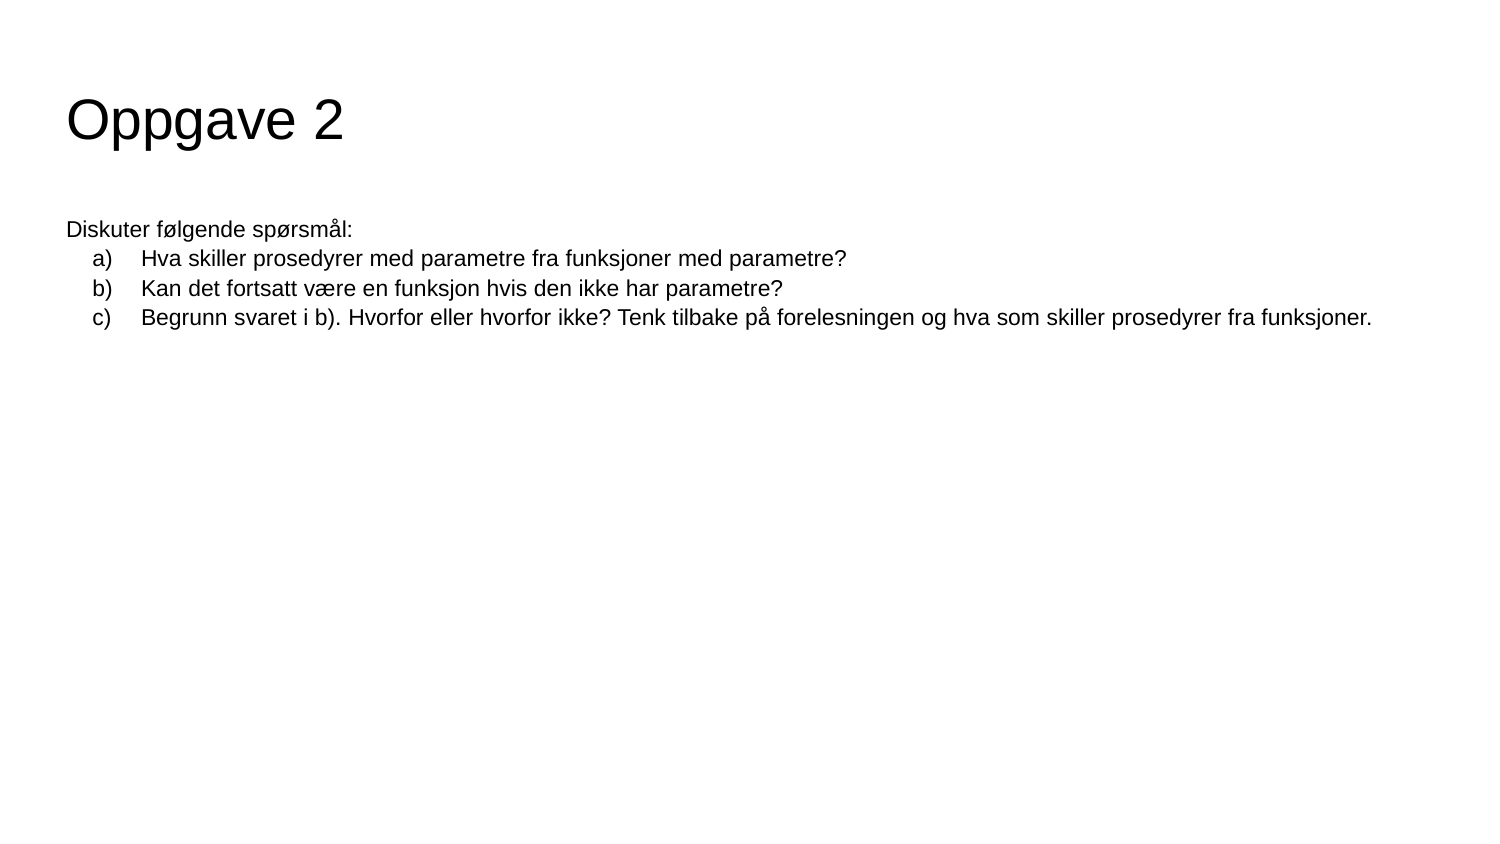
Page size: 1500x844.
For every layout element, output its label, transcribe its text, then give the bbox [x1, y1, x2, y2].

list Diskuter følgende spørsmål: Hva skiller prosedyrer med parametre fra funksjoner med parametre? Kan det fortsatt være en funksjon hvis den ikke har parametre? Begrunn svaret i b). Hvorfor eller hvorfor ikke? Tenk tilbake på forelesningen og hva som skiller prosedyrer fra funksjoner. [51, 189, 1449, 750]
title Oppgave 2 [51, 72, 1449, 167]
